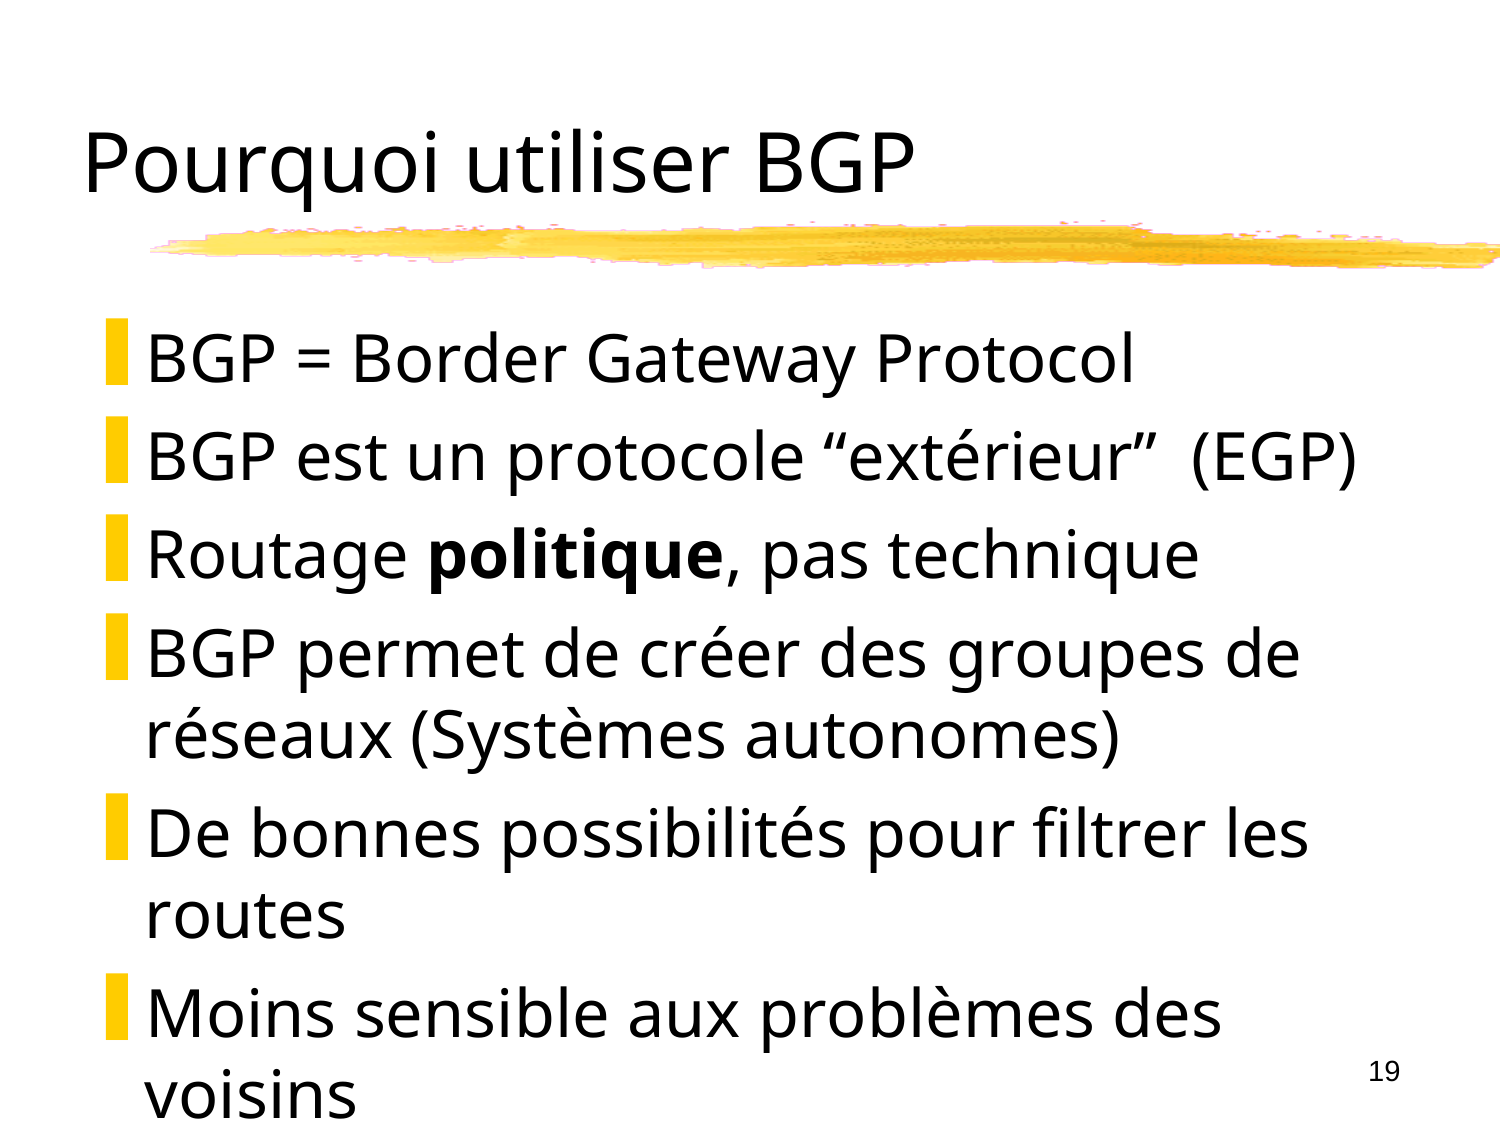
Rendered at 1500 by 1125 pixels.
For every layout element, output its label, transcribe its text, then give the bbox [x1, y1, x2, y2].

list BGP = Border Gateway Protocol BGP est un protocole “extérieur” (EGP)‏ Routage politique, pas technique BGP permet de créer des groupes de réseaux (Systèmes autonomes)‏ De bonnes possibilités pour filtrer les routes Moins sensible aux problèmes des voisins [74, 309, 1417, 1125]
picture [150, 215, 1500, 279]
title Pourquoi utiliser BGP [66, 37, 1342, 225]
